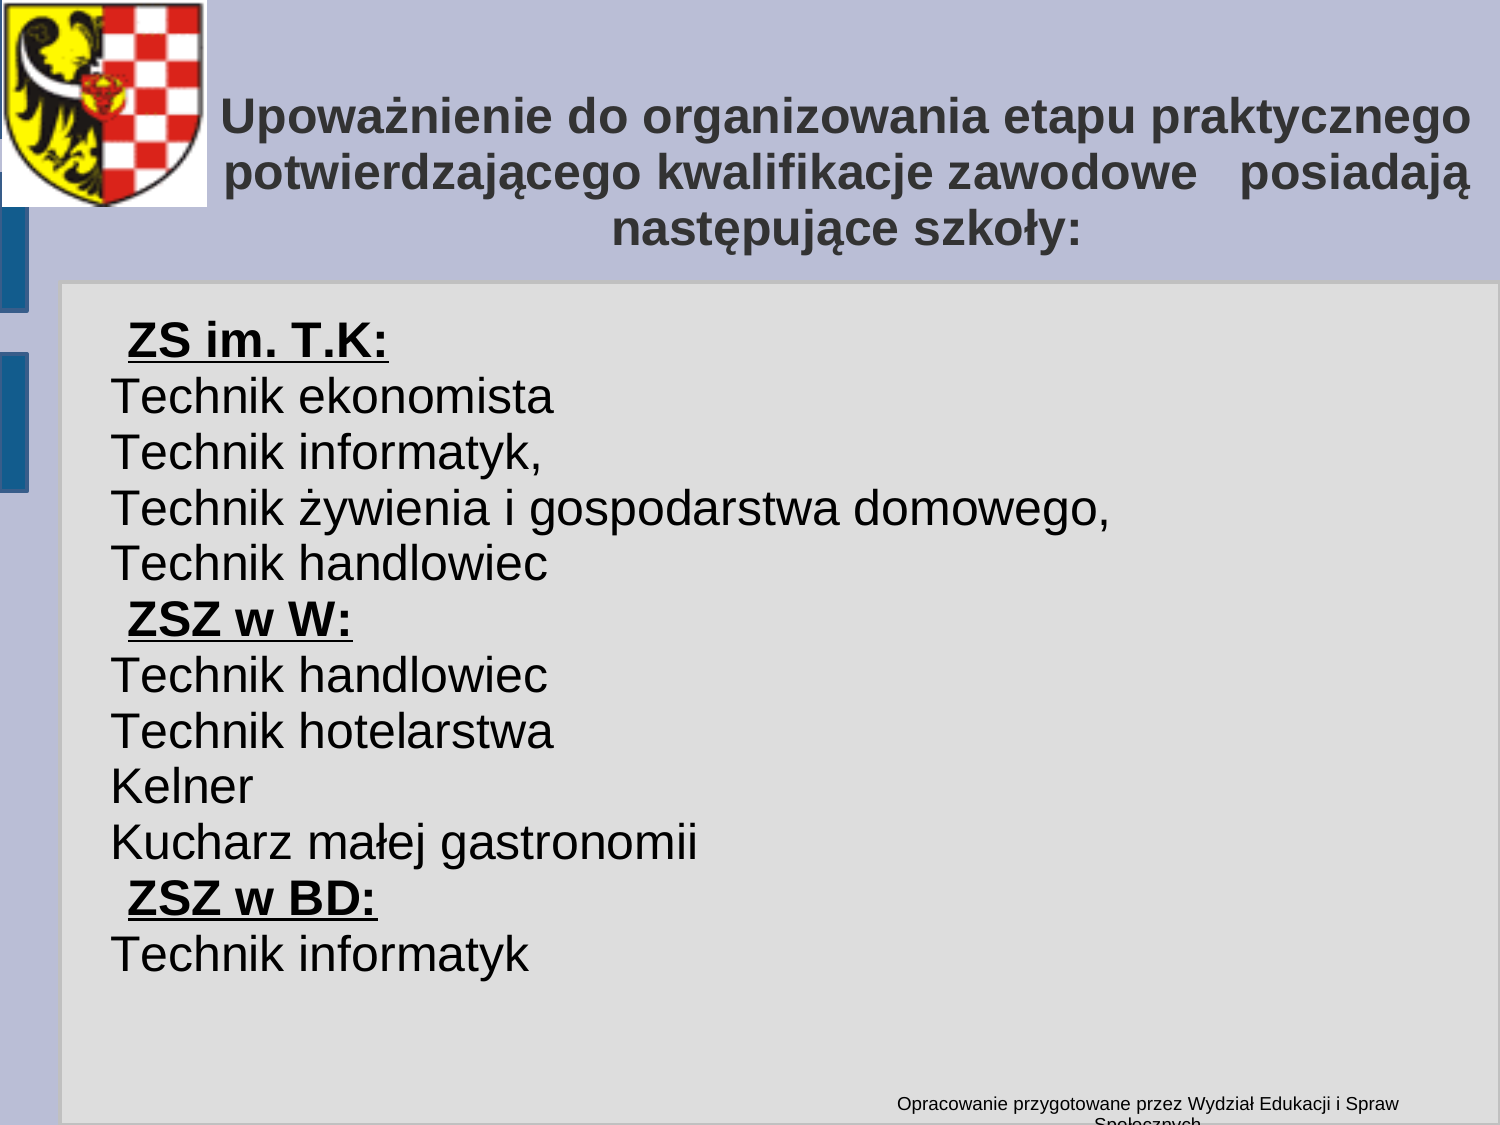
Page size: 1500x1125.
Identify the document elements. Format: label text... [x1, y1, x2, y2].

title Upoważnienie do organizowania etapu praktycznego potwierdzającego kwalifikacje zawodowe posiadają następujące szkoły: [206, 77, 1488, 266]
list ZS im. T.K: Technik ekonomista Technik informatyk, Technik żywienia i gospodarstwa domowego, Technik handlowiec ZSZ w W: Technik handlowiec Technik hotelarstwa Kelner Kucharz małej gastronomii ZSZ w BD: Technik informatyk [110, 312, 1392, 1022]
picture [2, 0, 207, 207]
text_box Opracowanie przygotowane przez Wydział Edukacji i Spraw Społecznych [826, 1086, 1469, 1123]
